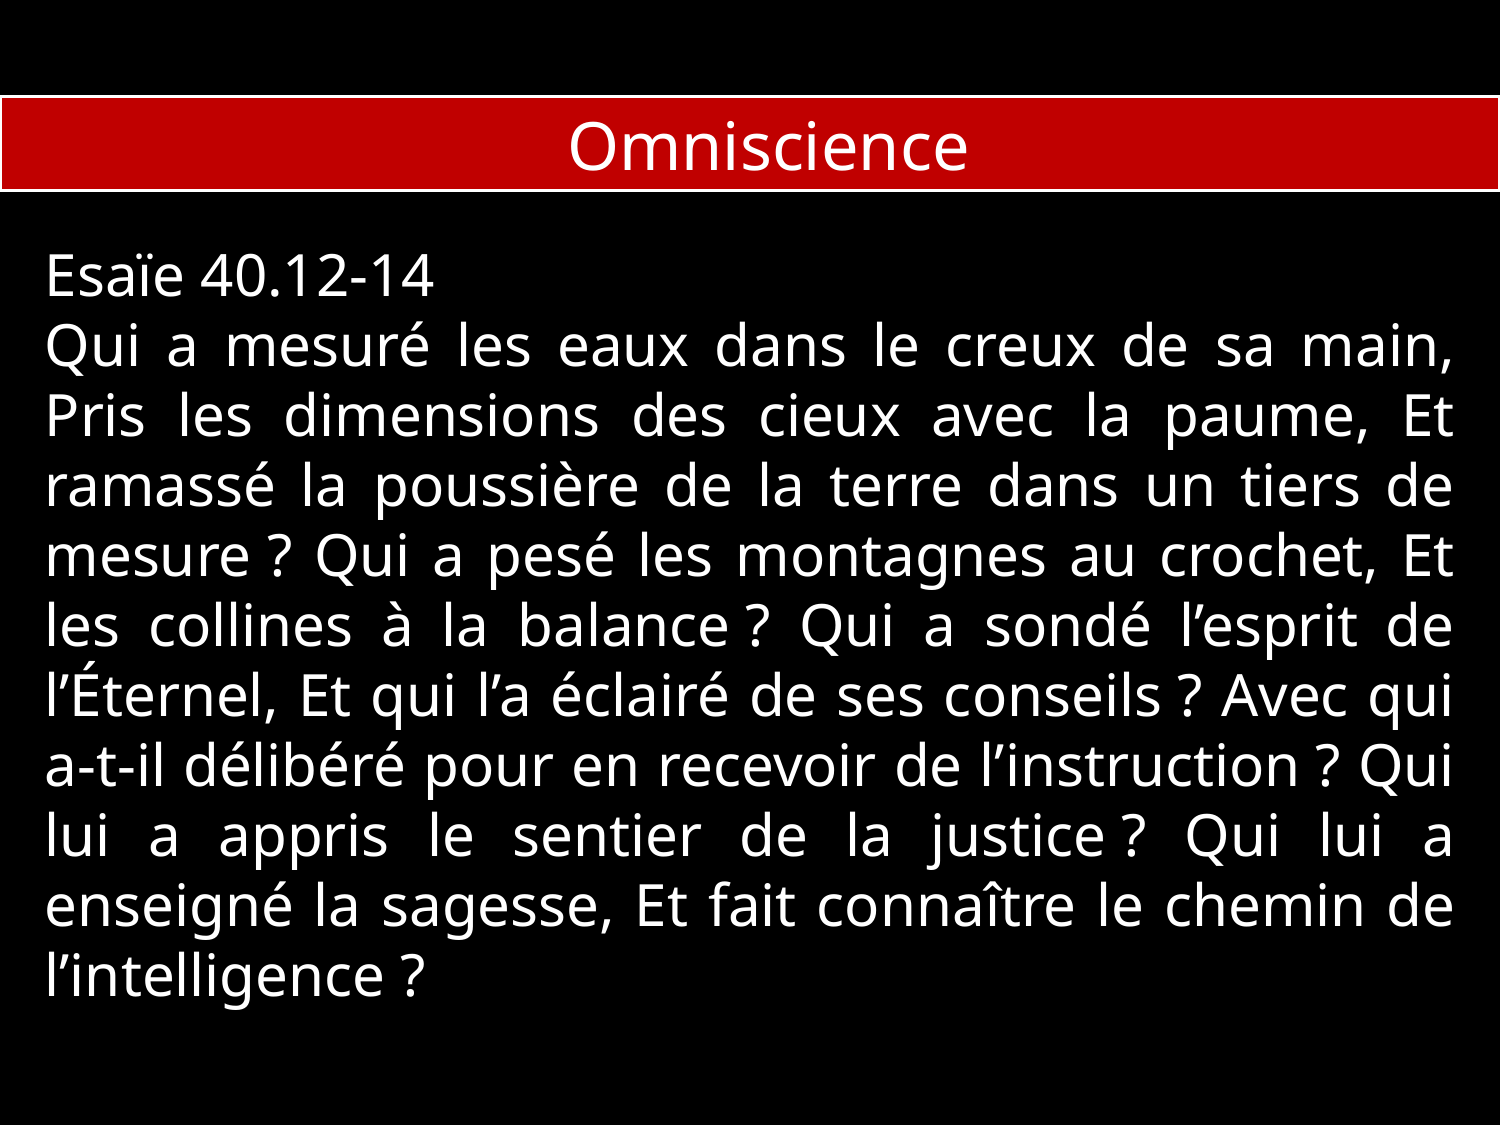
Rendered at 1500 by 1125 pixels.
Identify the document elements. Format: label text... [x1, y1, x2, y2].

text_box Omniscience [0, 96, 1500, 191]
text_box Esaïe 40.12-14 Qui a mesuré les eaux dans le creux de sa main, Pris les dimensions des cieux avec la paume, Et ramassé la poussière de la terre dans un tiers de mesure ? Qui a pesé les montagnes au crochet, Et les collines à la balance ? Qui a sondé l’esprit de l’Éternel, Et qui l’a éclairé de ses conseils ? Avec qui a-t-il délibéré pour en recevoir de l’instruction ? Qui lui a appris le sentier de la justice ? Qui lui a enseigné la sagesse, Et fait connaître le chemin de l’intelligence ? [30, 230, 1470, 1016]
